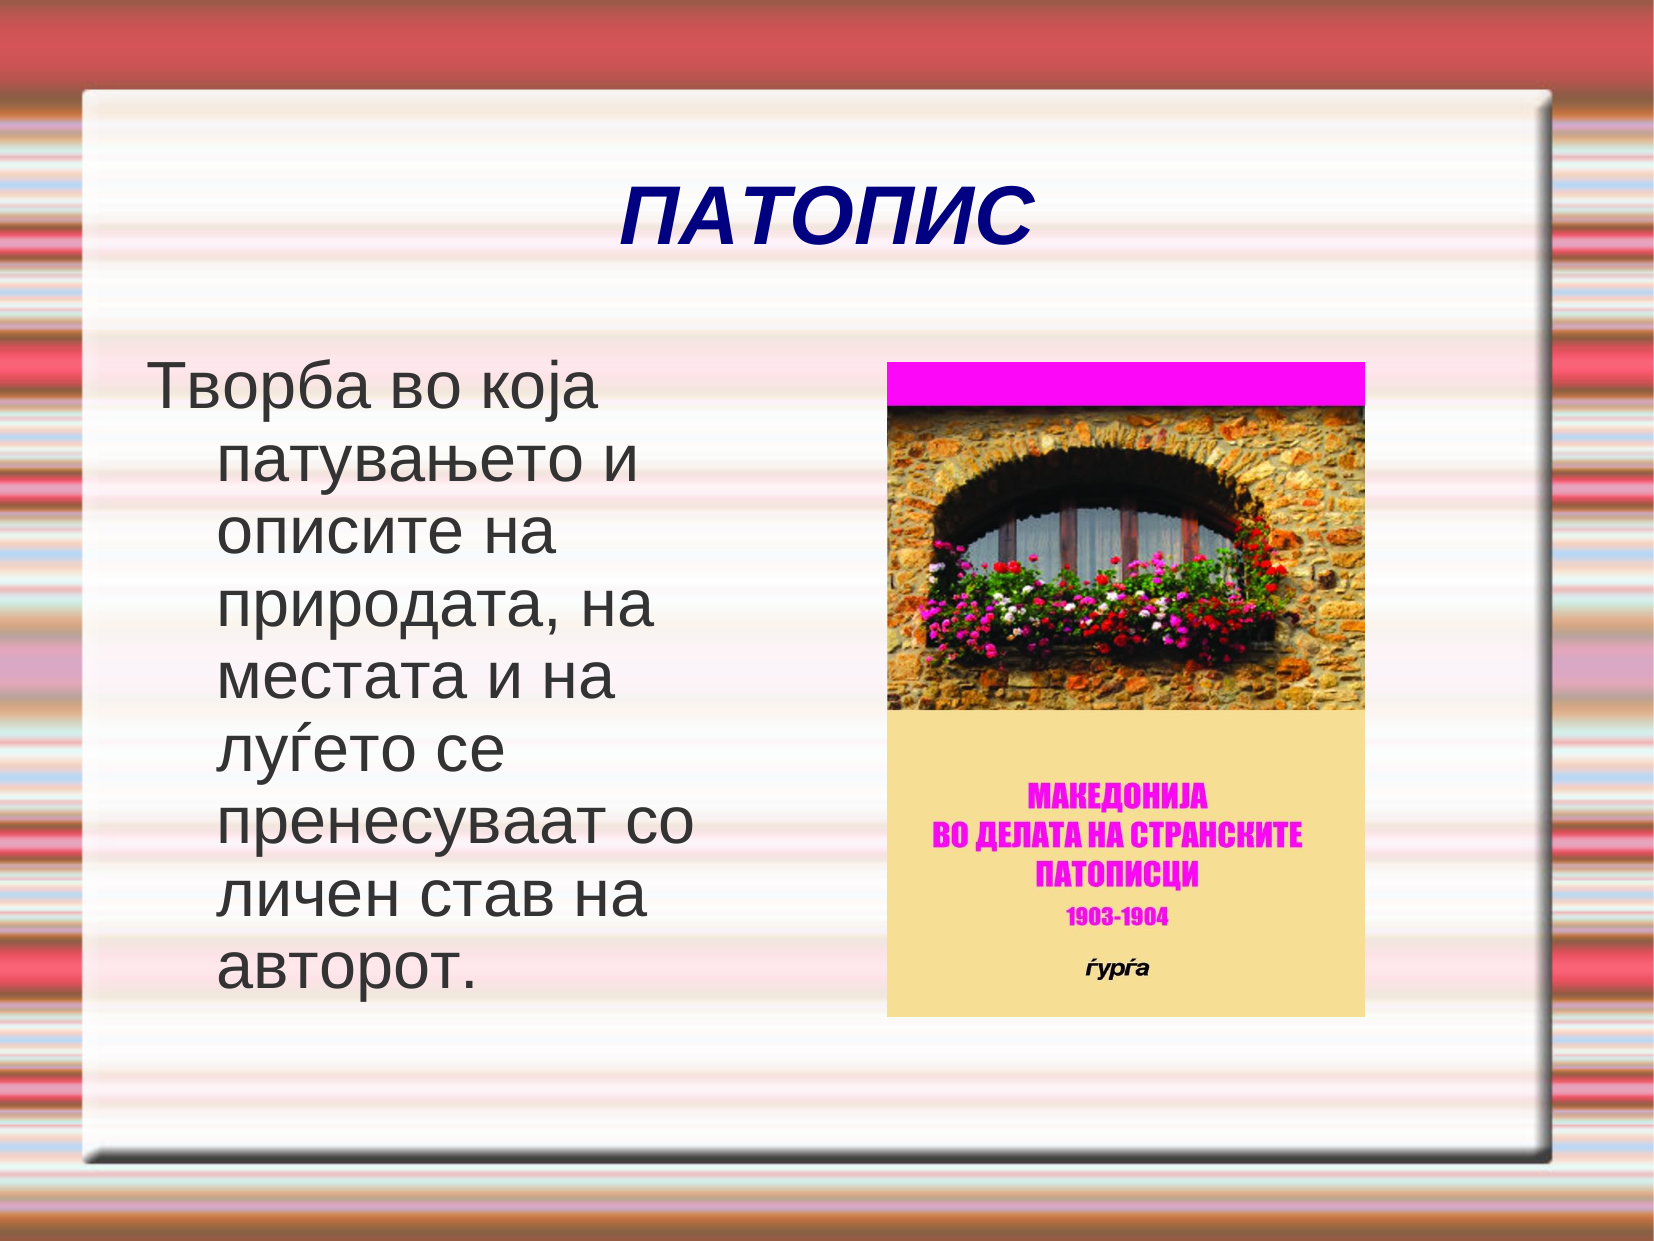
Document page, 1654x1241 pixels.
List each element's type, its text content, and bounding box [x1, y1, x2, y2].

picture [0, 0, 1654, 1241]
title ПАТОПИС [121, 79, 1533, 356]
list Творба во која патувањето и описите на природата, на местата и на луѓето се пренесуваат со личен став на авторот. [134, 350, 809, 1116]
